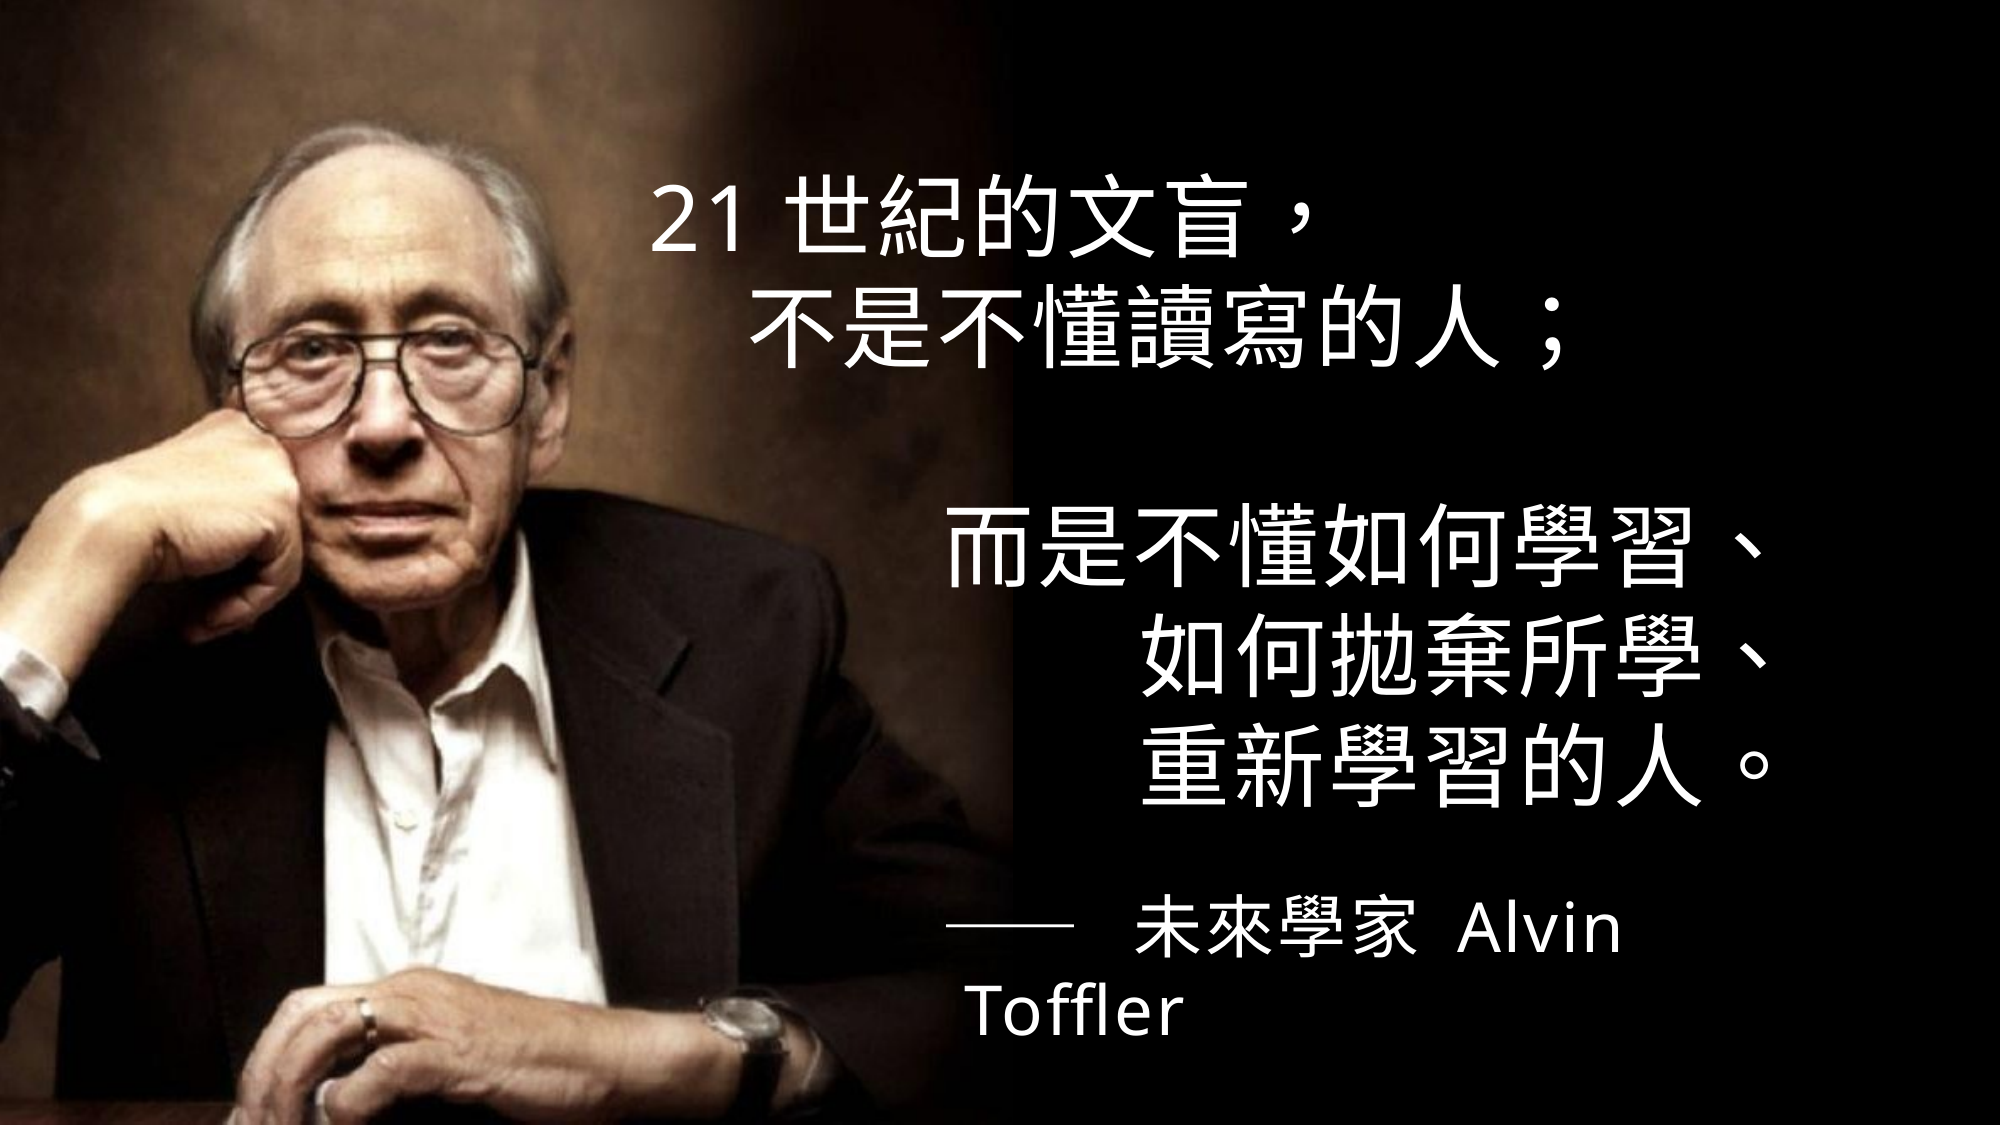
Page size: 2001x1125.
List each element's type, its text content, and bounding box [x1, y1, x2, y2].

title 21世紀的文盲， 不是不懂讀寫的人； [647, 158, 1599, 380]
text_box [0, 0, 2000, 1125]
text_box 而是不懂如何學習、 如何拋棄所學、 重新學習的人。 ——未來學家 Alvin Toffler [941, 487, 1998, 1049]
